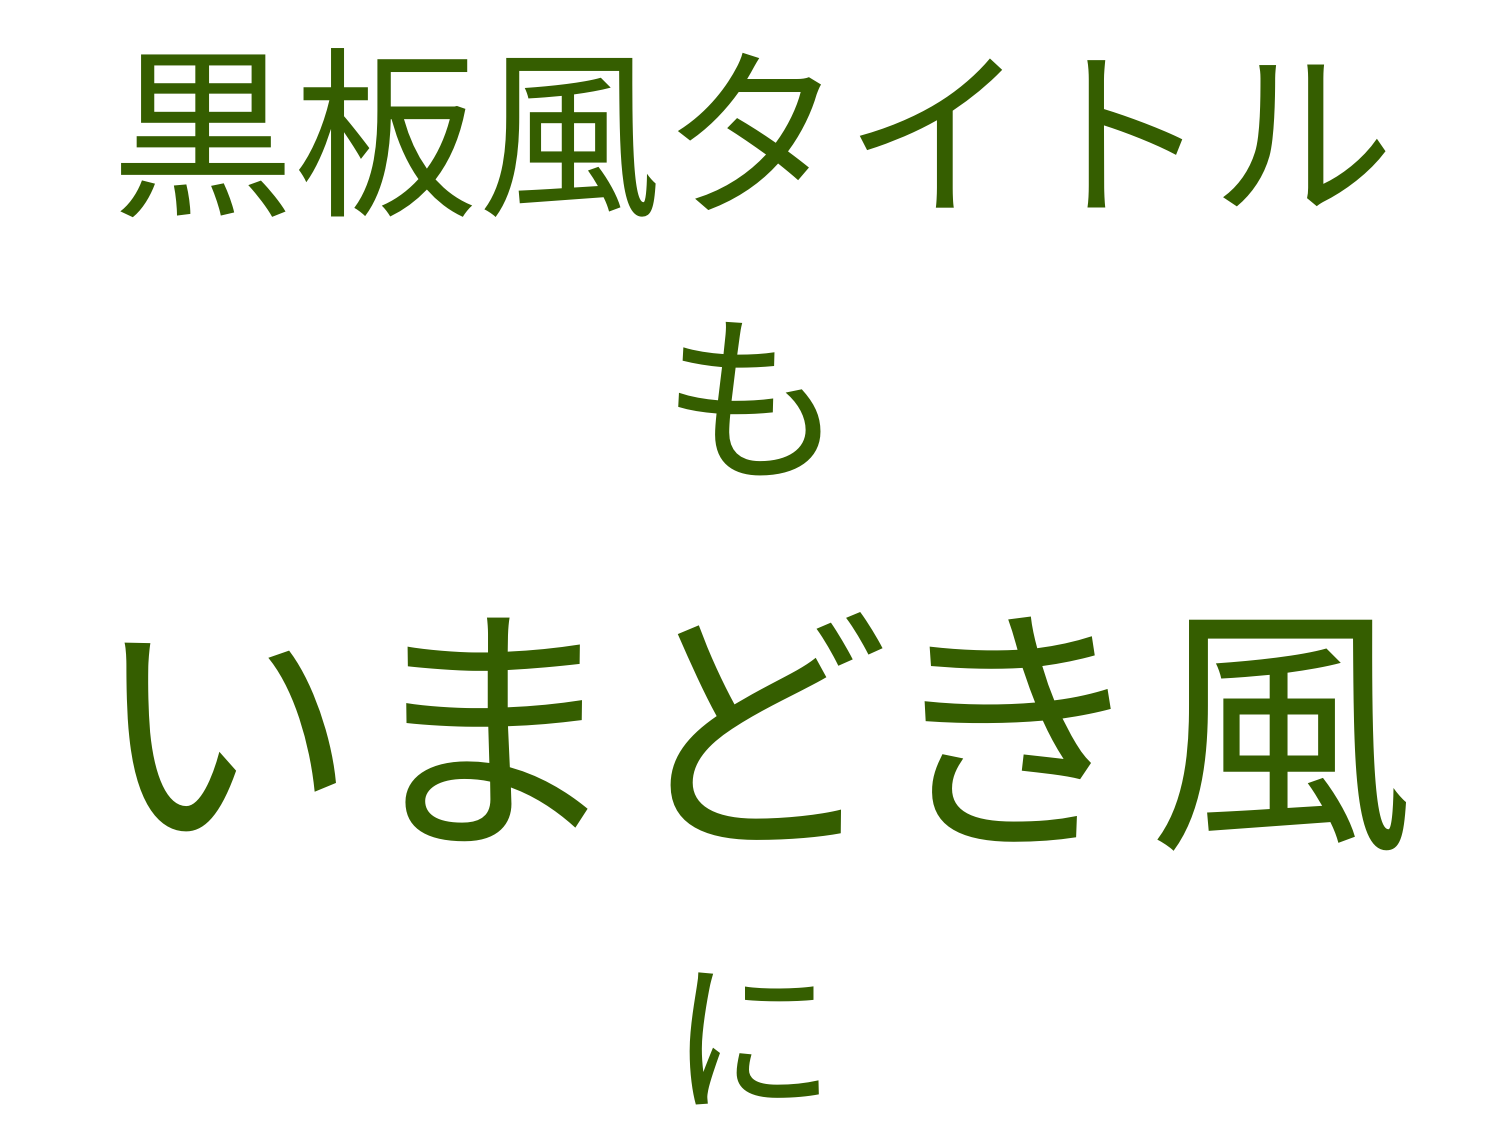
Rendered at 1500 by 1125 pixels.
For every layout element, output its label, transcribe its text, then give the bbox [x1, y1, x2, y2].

title ……そう、この 黒板風タイトルも いまどき風に 変えないと。 [59, 44, 1447, 1093]
